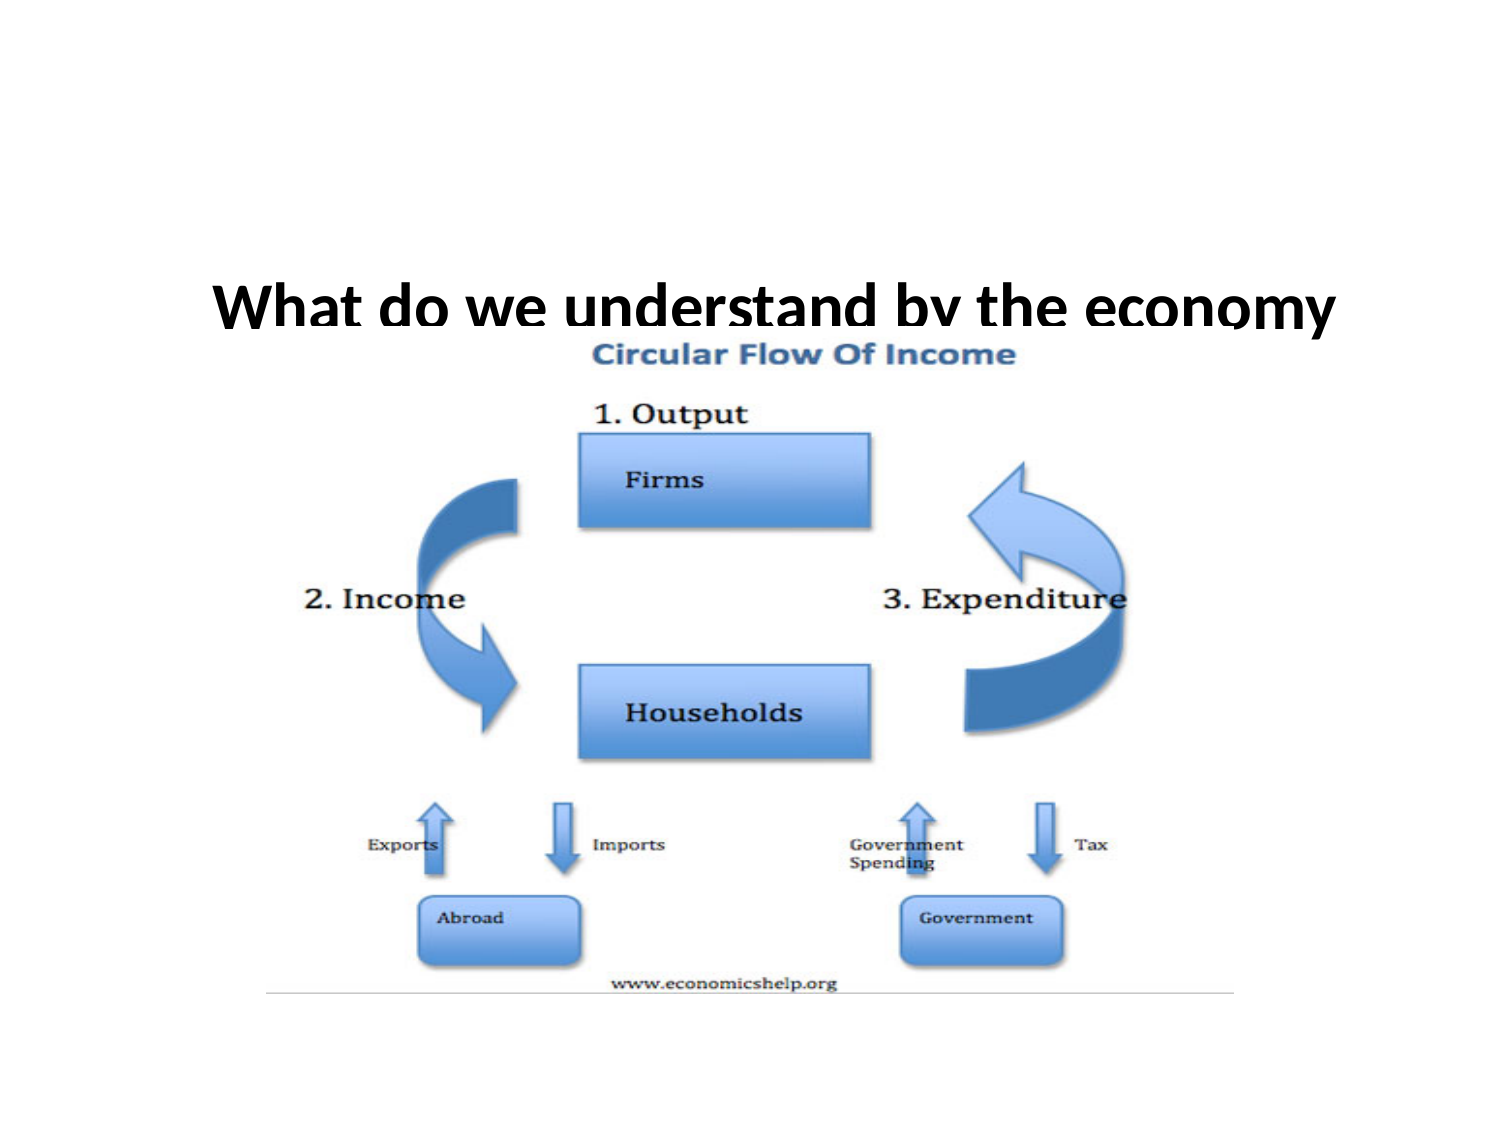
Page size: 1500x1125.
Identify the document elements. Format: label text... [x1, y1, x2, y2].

title What do we understand by the economy [100, 255, 1451, 375]
picture [266, 326, 1234, 994]
